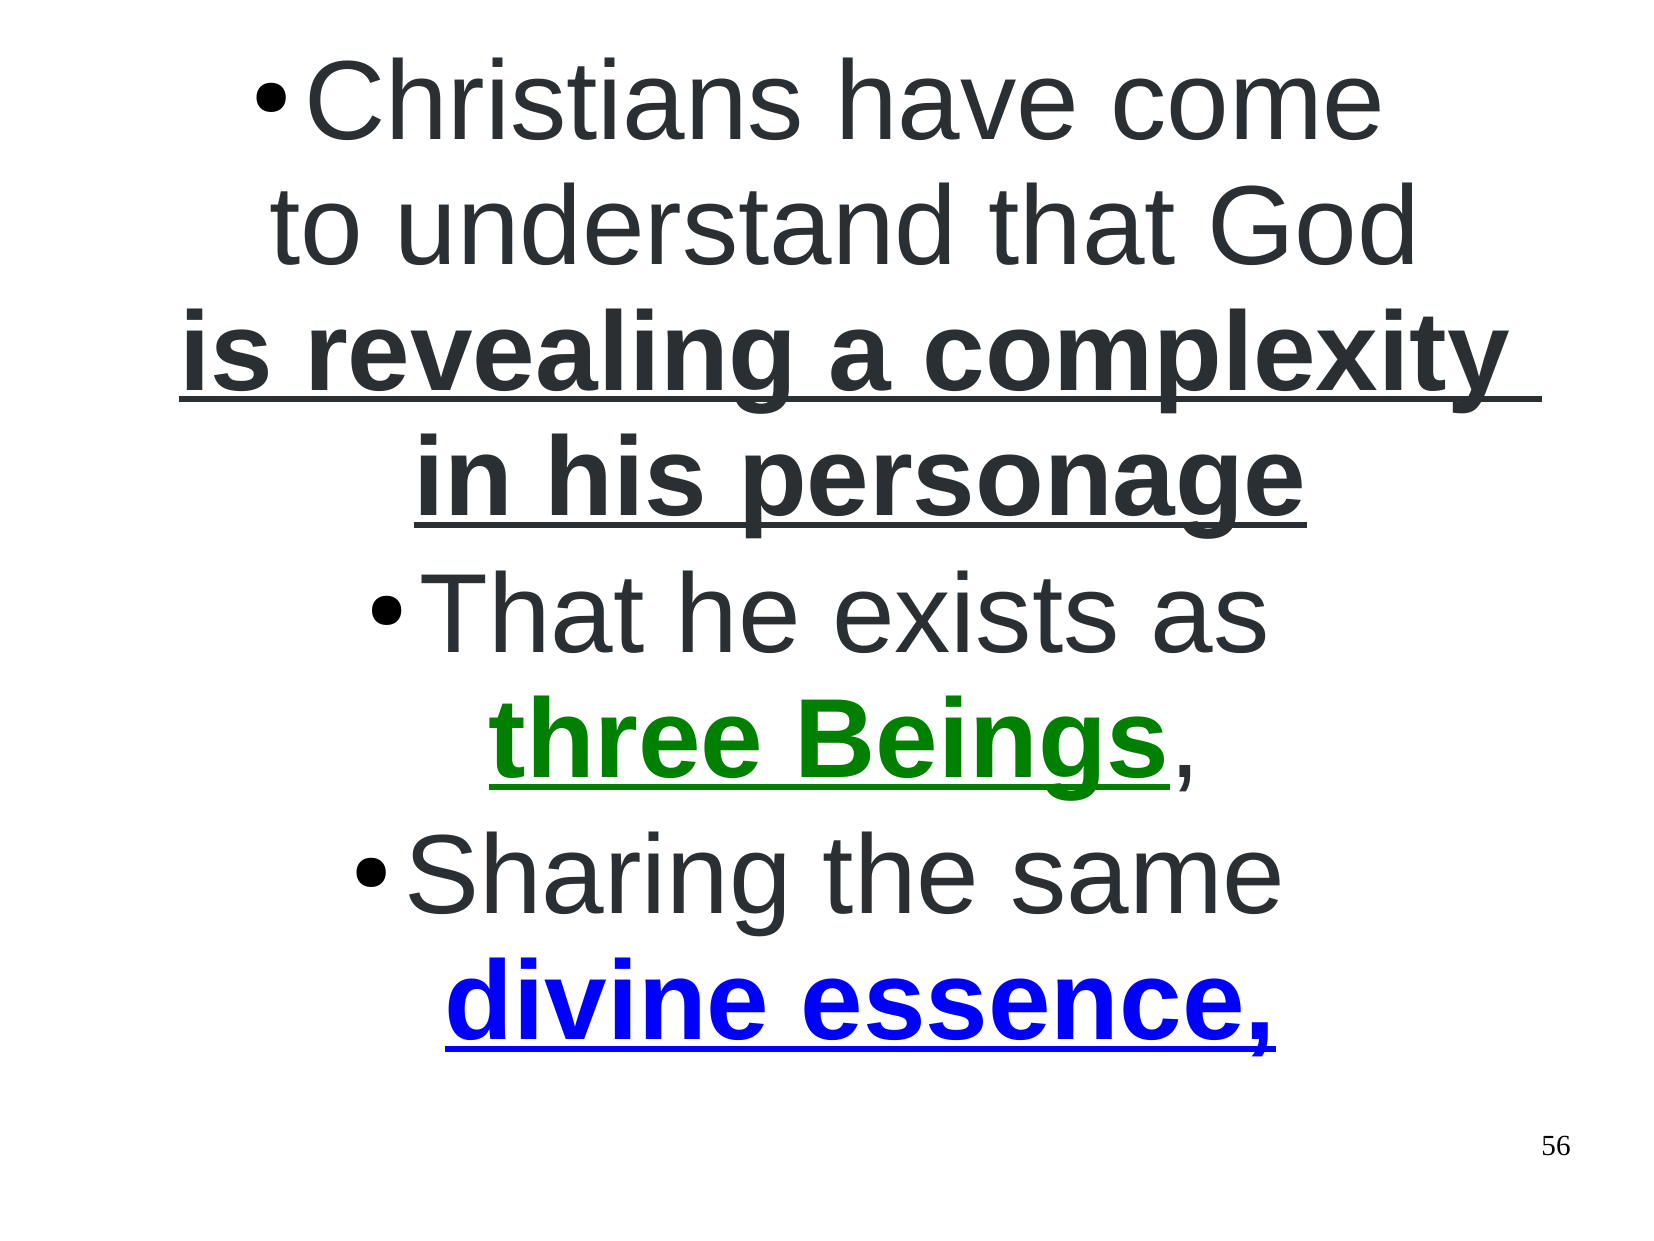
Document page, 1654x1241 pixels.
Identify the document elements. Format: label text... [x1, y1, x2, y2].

list Christians have come to understand that God is revealing a complexity in his personage That he exists as three Beings, Sharing the same divine essence, [37, 37, 1613, 1238]
